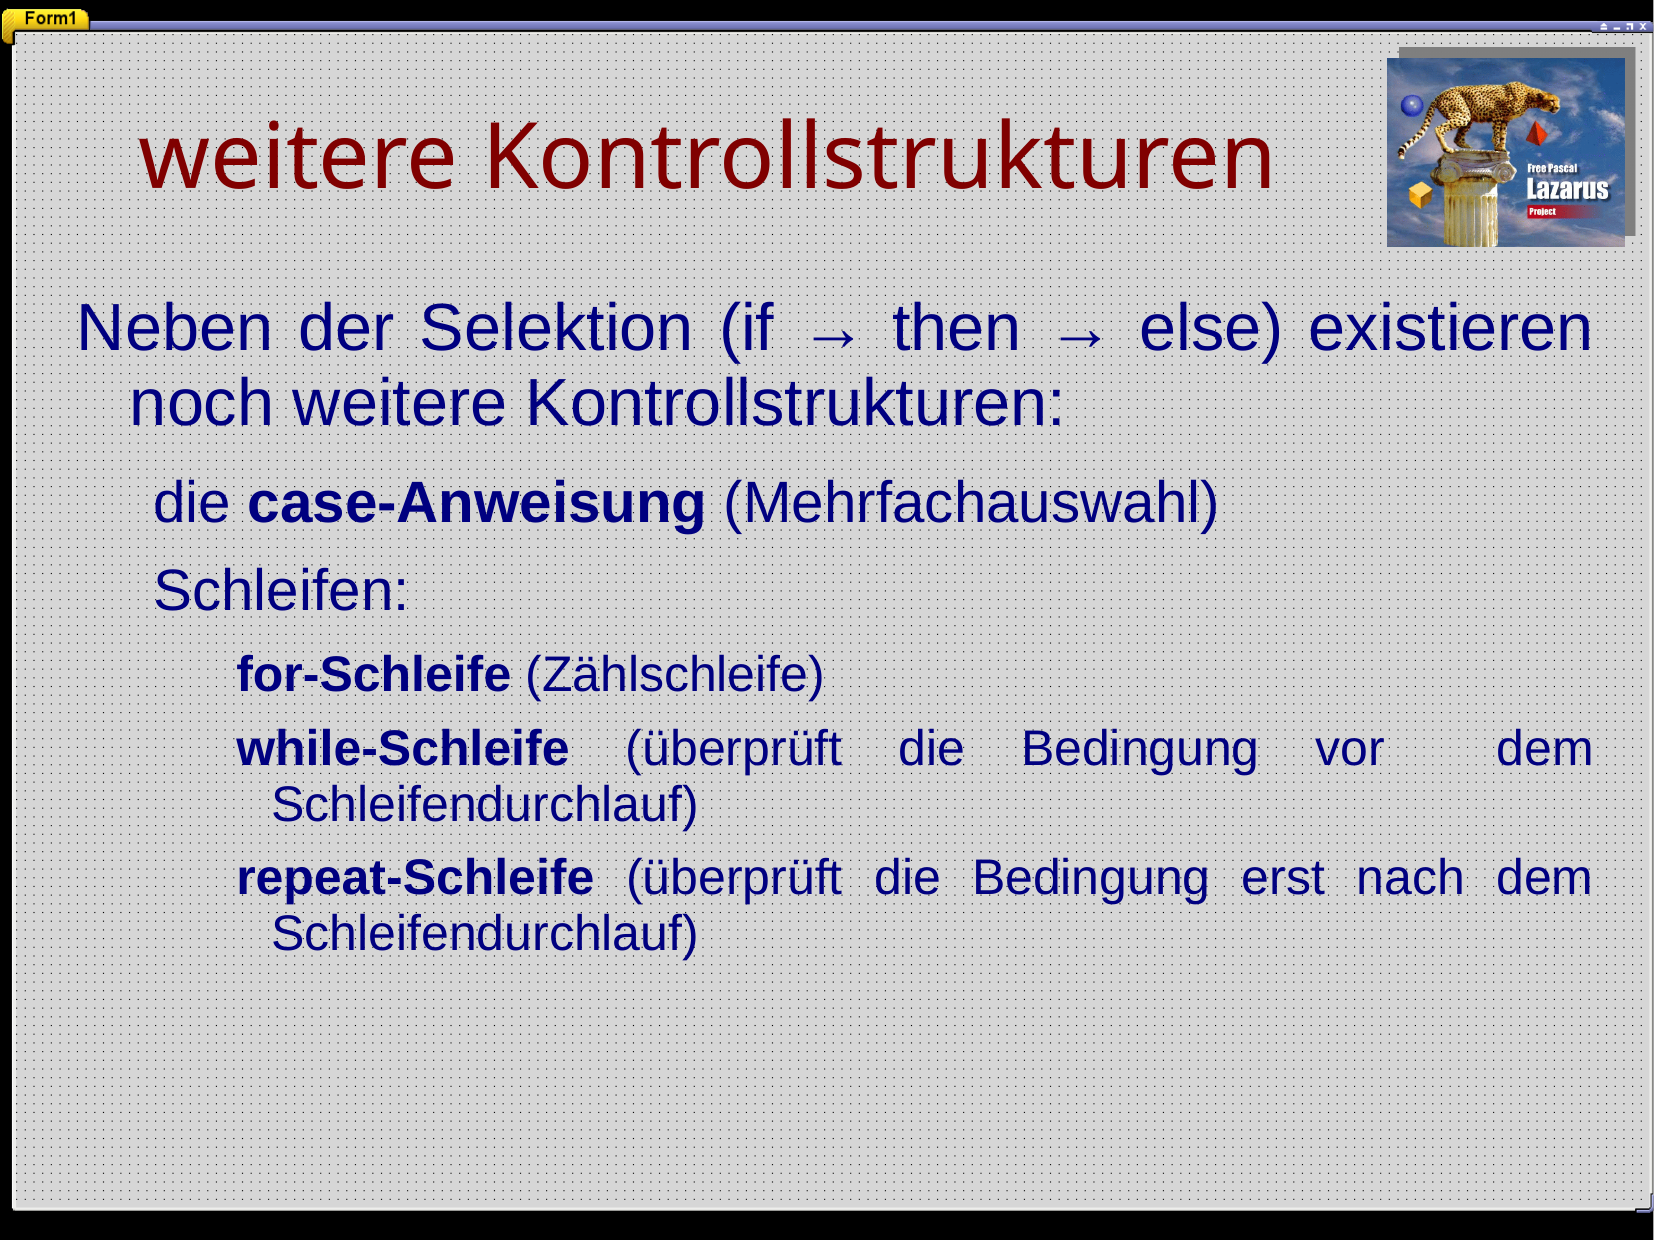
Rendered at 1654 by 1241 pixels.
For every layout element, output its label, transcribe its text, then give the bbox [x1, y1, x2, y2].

title weitere Kontrollstrukturen [29, 56, 1388, 250]
picture [2, 8, 1654, 1213]
list Neben der Selektion (if → then → else) existieren noch weitere Kontrollstrukturen: die case-Anweisung (Mehrfachauswahl) Schleifen: for-Schleife (Zählschleife) while-Schleife (überprüft die Bedingung vor dem Schleifendurchlauf) repeat-Schleife (überprüft die Bedingung erst nach dem Schleifendurchlauf) [59, 290, 1595, 1167]
